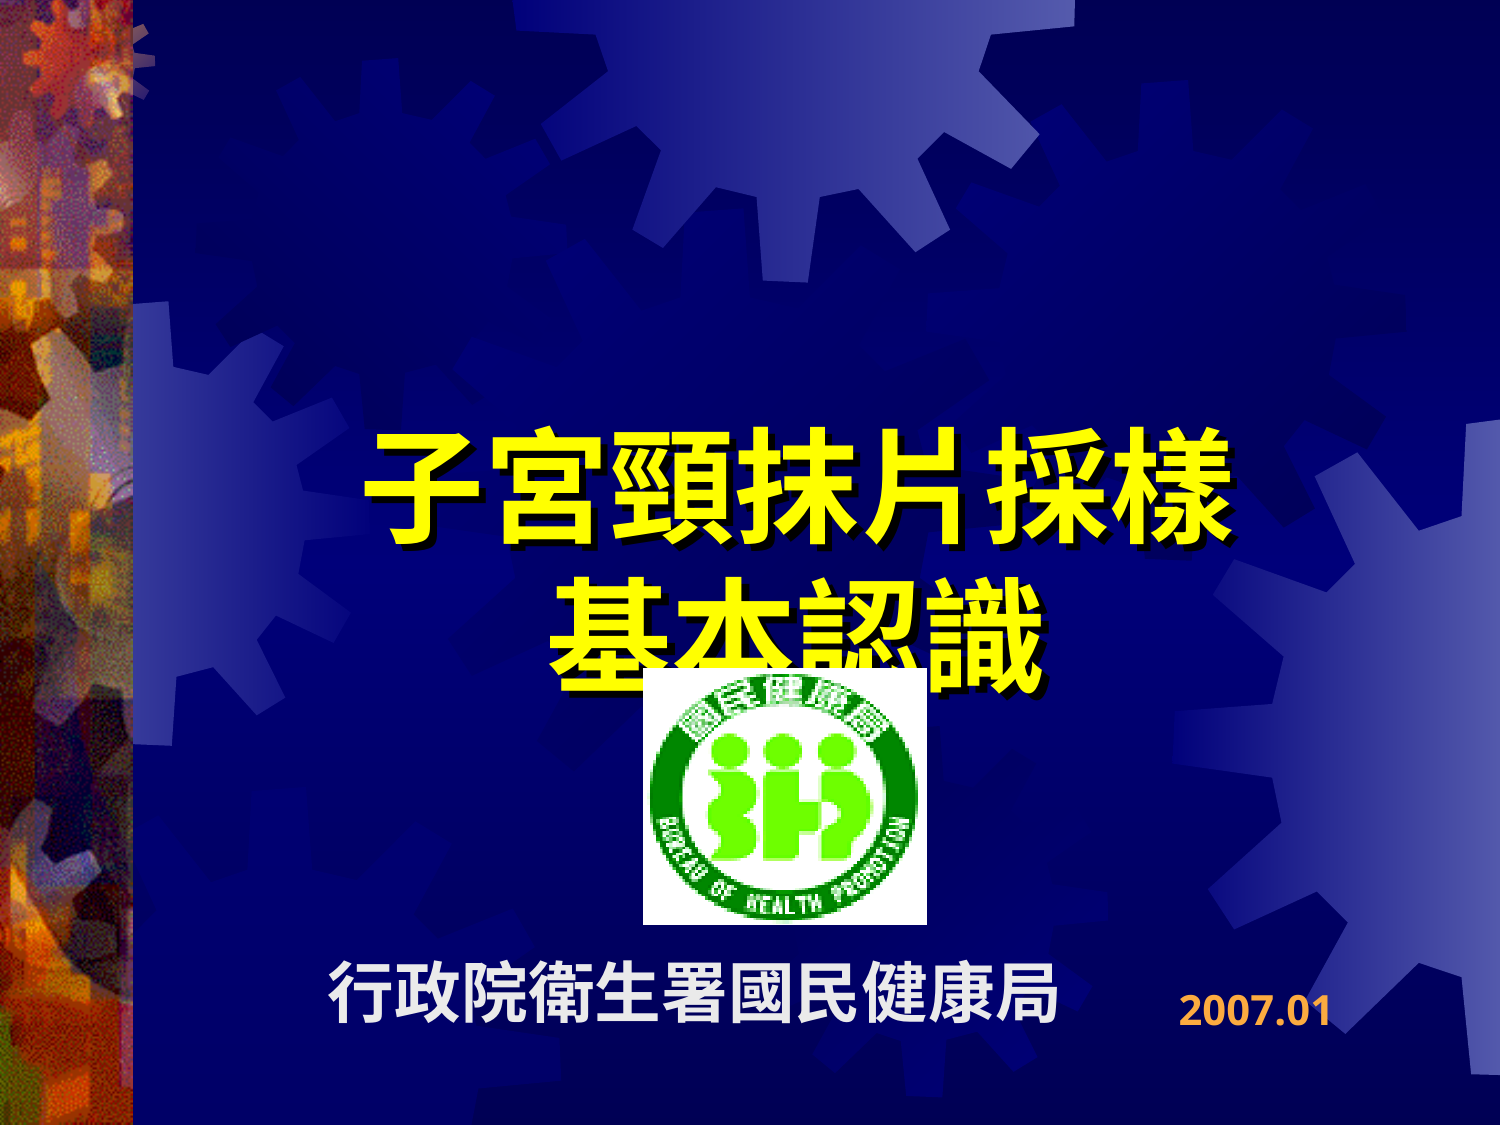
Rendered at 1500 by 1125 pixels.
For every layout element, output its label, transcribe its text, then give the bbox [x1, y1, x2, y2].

subtitle 行政院衛生署國民健康局 [312, 952, 1269, 1046]
text_box 2007.01 [1269, 976, 1412, 1042]
title 子宮頸抹片採樣 基本認識 [159, 400, 1435, 551]
picture [643, 668, 927, 925]
